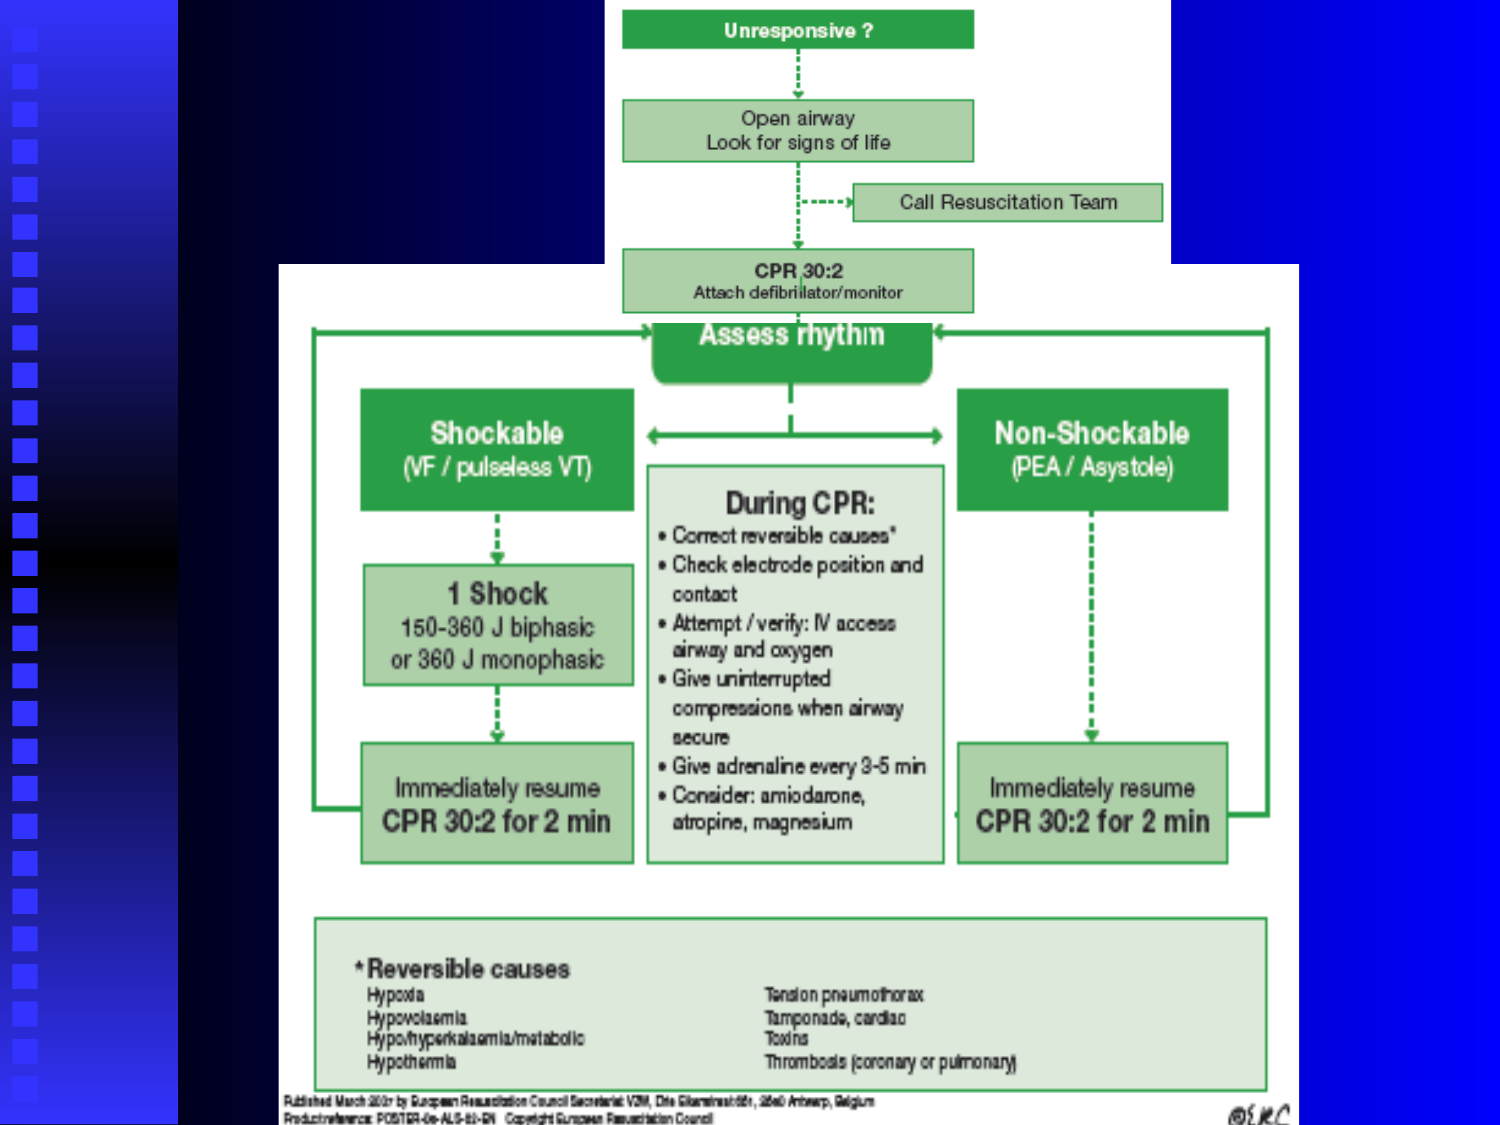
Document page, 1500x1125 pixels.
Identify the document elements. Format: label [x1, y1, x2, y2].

picture [278, 0, 1300, 1125]
